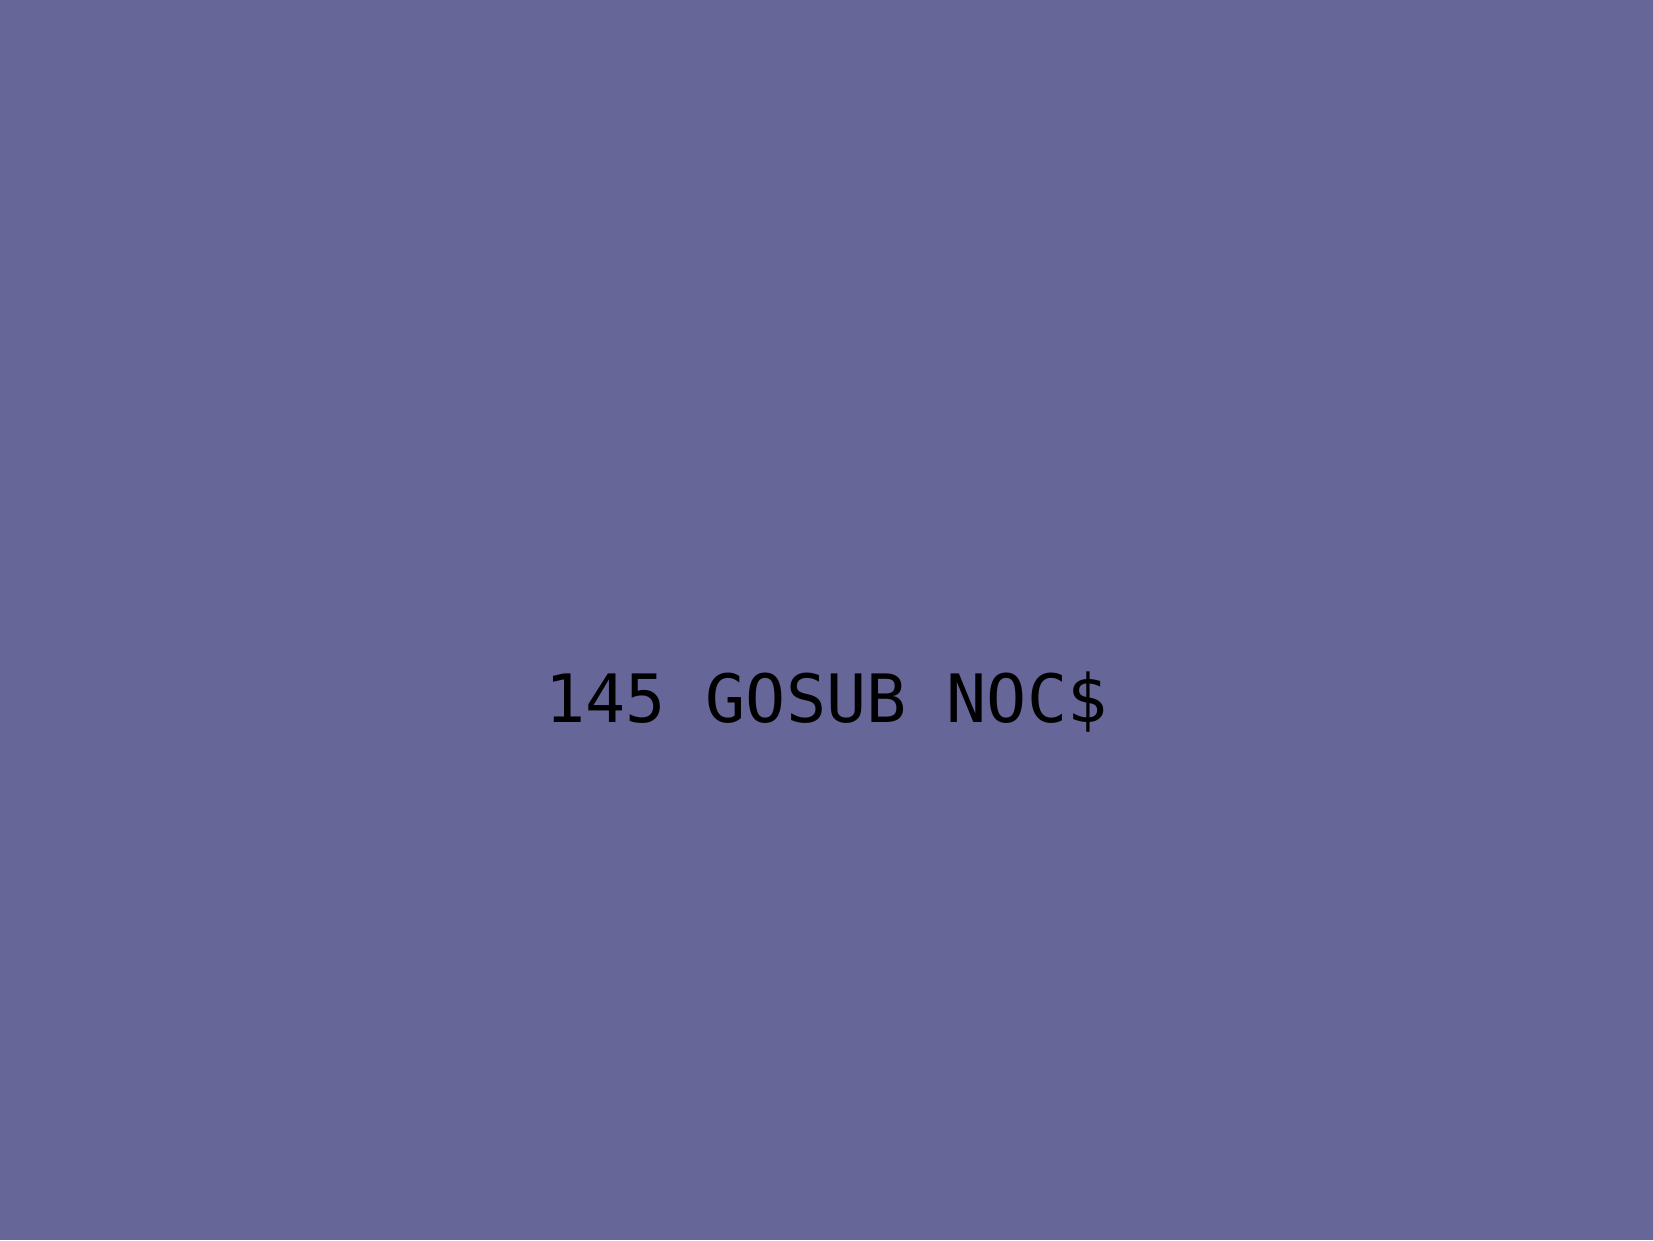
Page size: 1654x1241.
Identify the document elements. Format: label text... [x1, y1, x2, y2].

subtitle 145 GOSUB NOC$ [82, 297, 1571, 1102]
